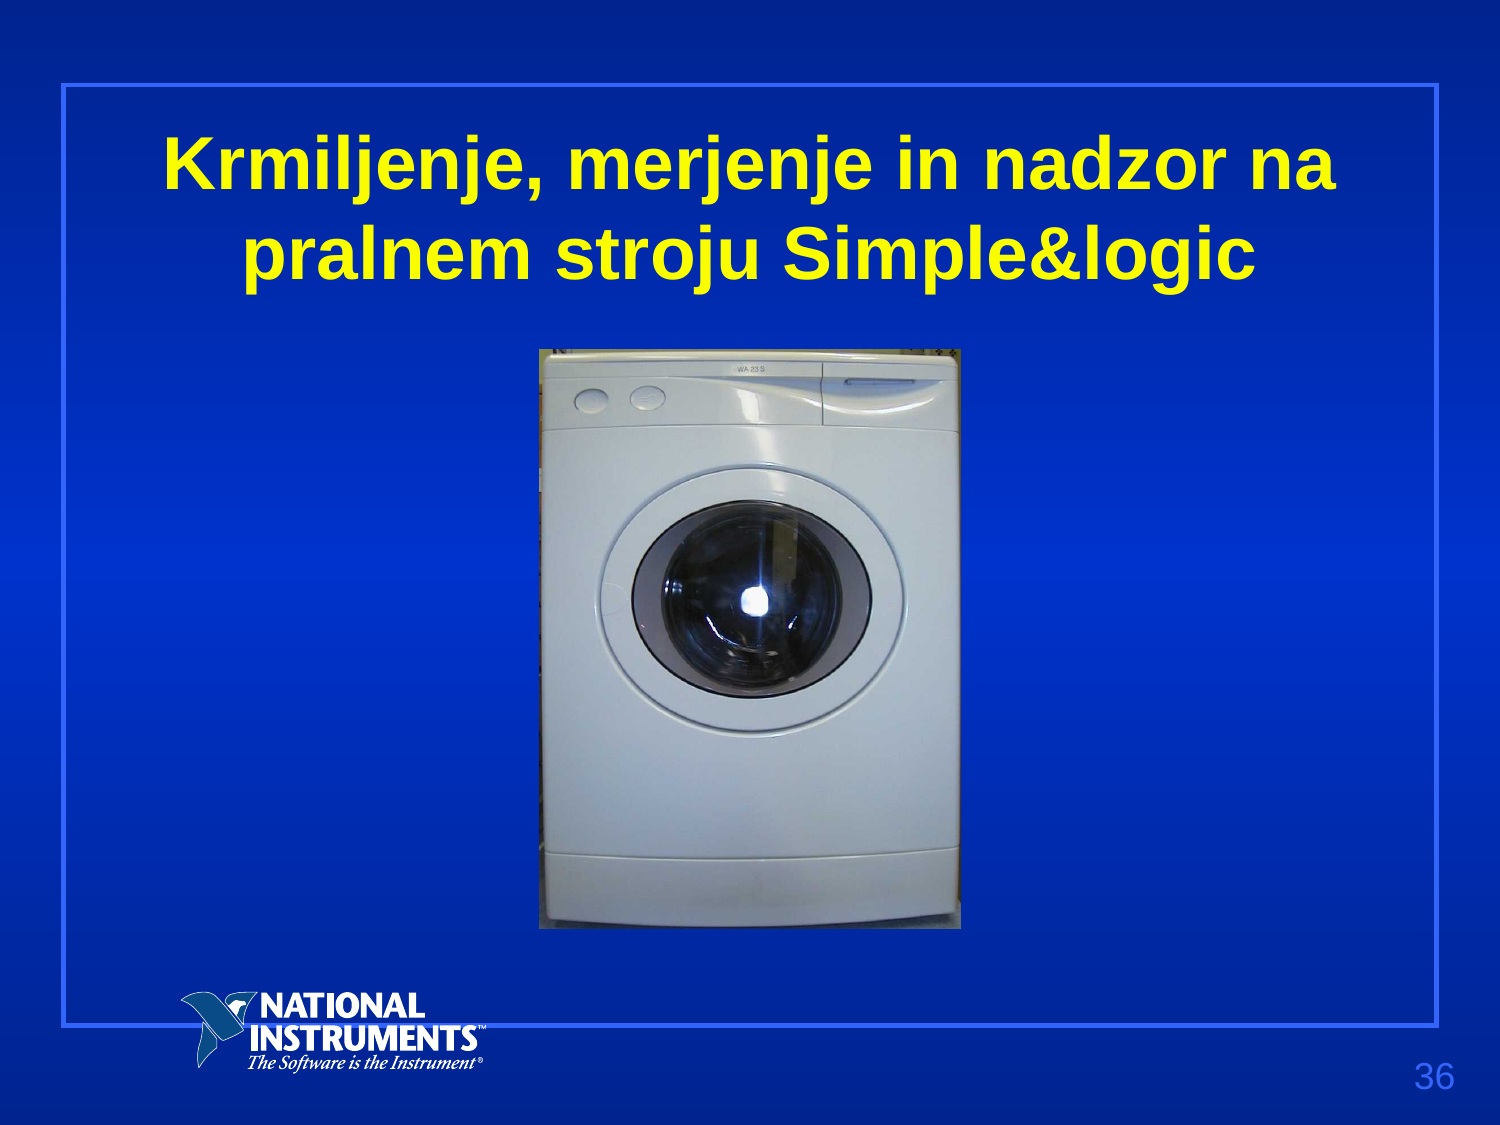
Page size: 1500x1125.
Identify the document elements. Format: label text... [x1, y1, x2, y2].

picture [539, 349, 961, 929]
title Krmiljenje, merjenje in nadzor na pralnem stroju Simple&logic [83, 110, 1417, 301]
